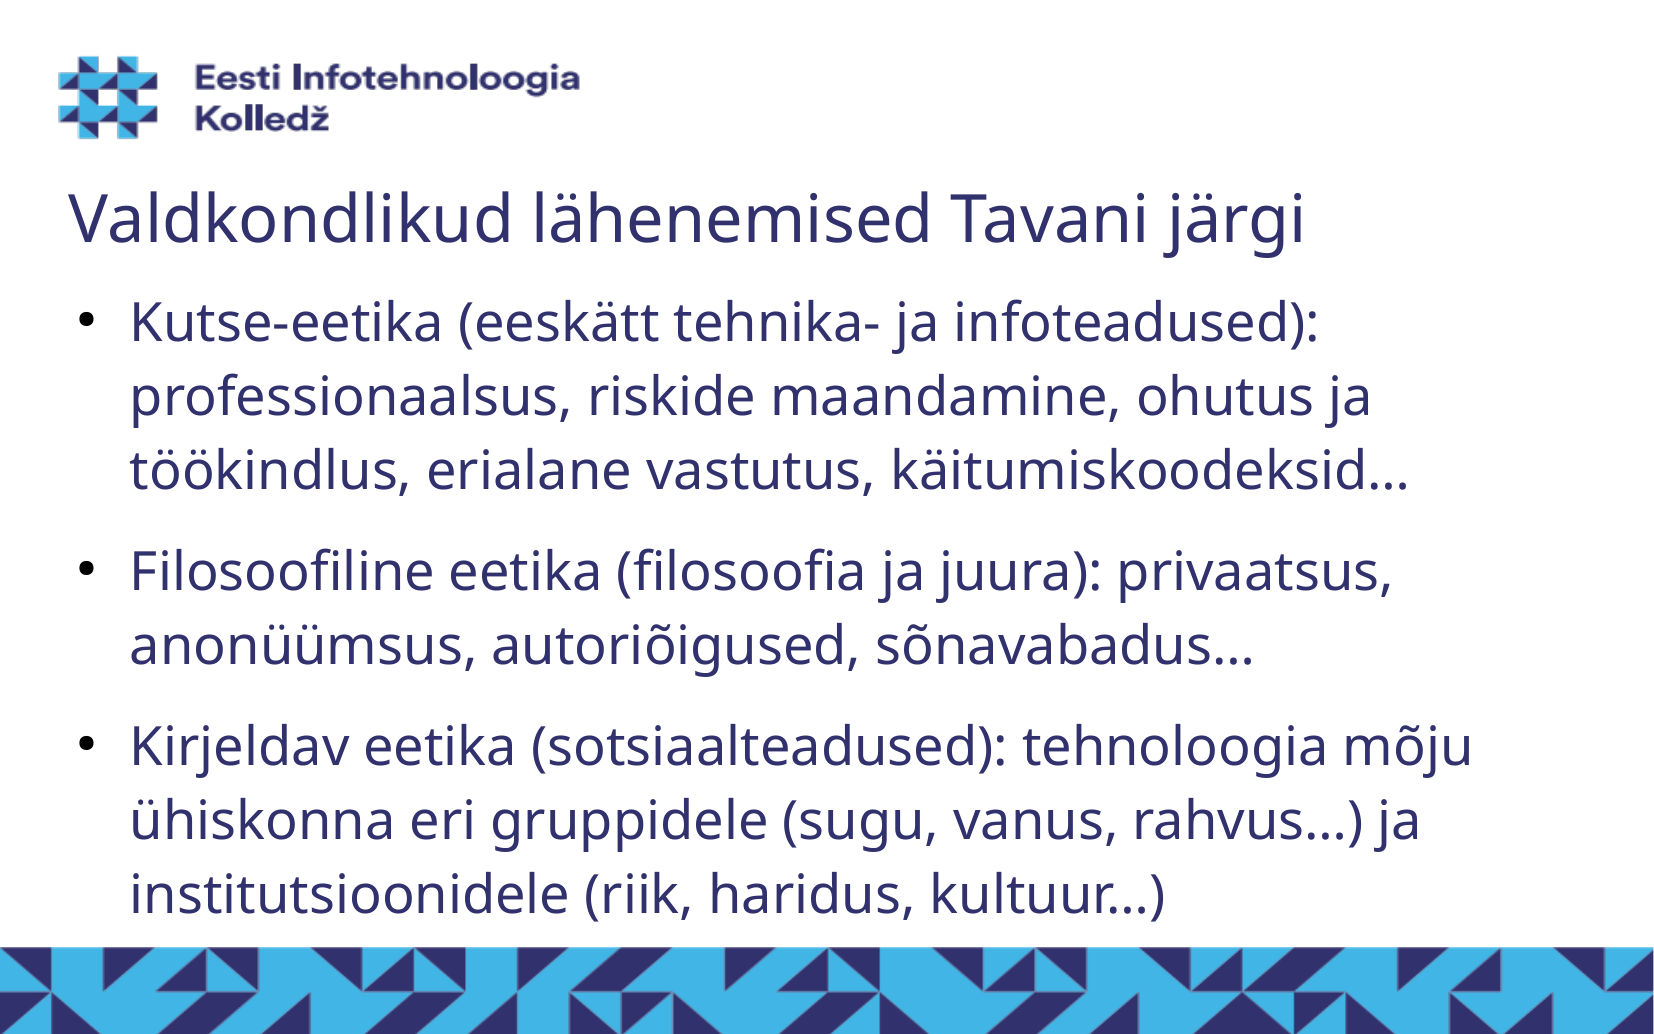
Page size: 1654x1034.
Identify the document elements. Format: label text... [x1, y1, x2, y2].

title Valdkondlikud lähenemised Tavani järgi [68, 147, 1536, 283]
list Kutse-eetika (eeskätt tehnika- ja infoteadused): professionaalsus, riskide maandamine, ohutus ja töökindlus, erialane vastutus, käitumiskoodeksid… Filosoofiline eetika (filosoofia ja juura): privaatsus, anonüümsus, autoriõigused, sõnavabadus… Kirjeldav eetika (sotsiaalteadused): tehnoloogia mõju ühiskonna eri gruppidele (sugu, vanus, rahvus…) ja institutsioonidele (riik, haridus, kultuur…) [59, 283, 1595, 936]
